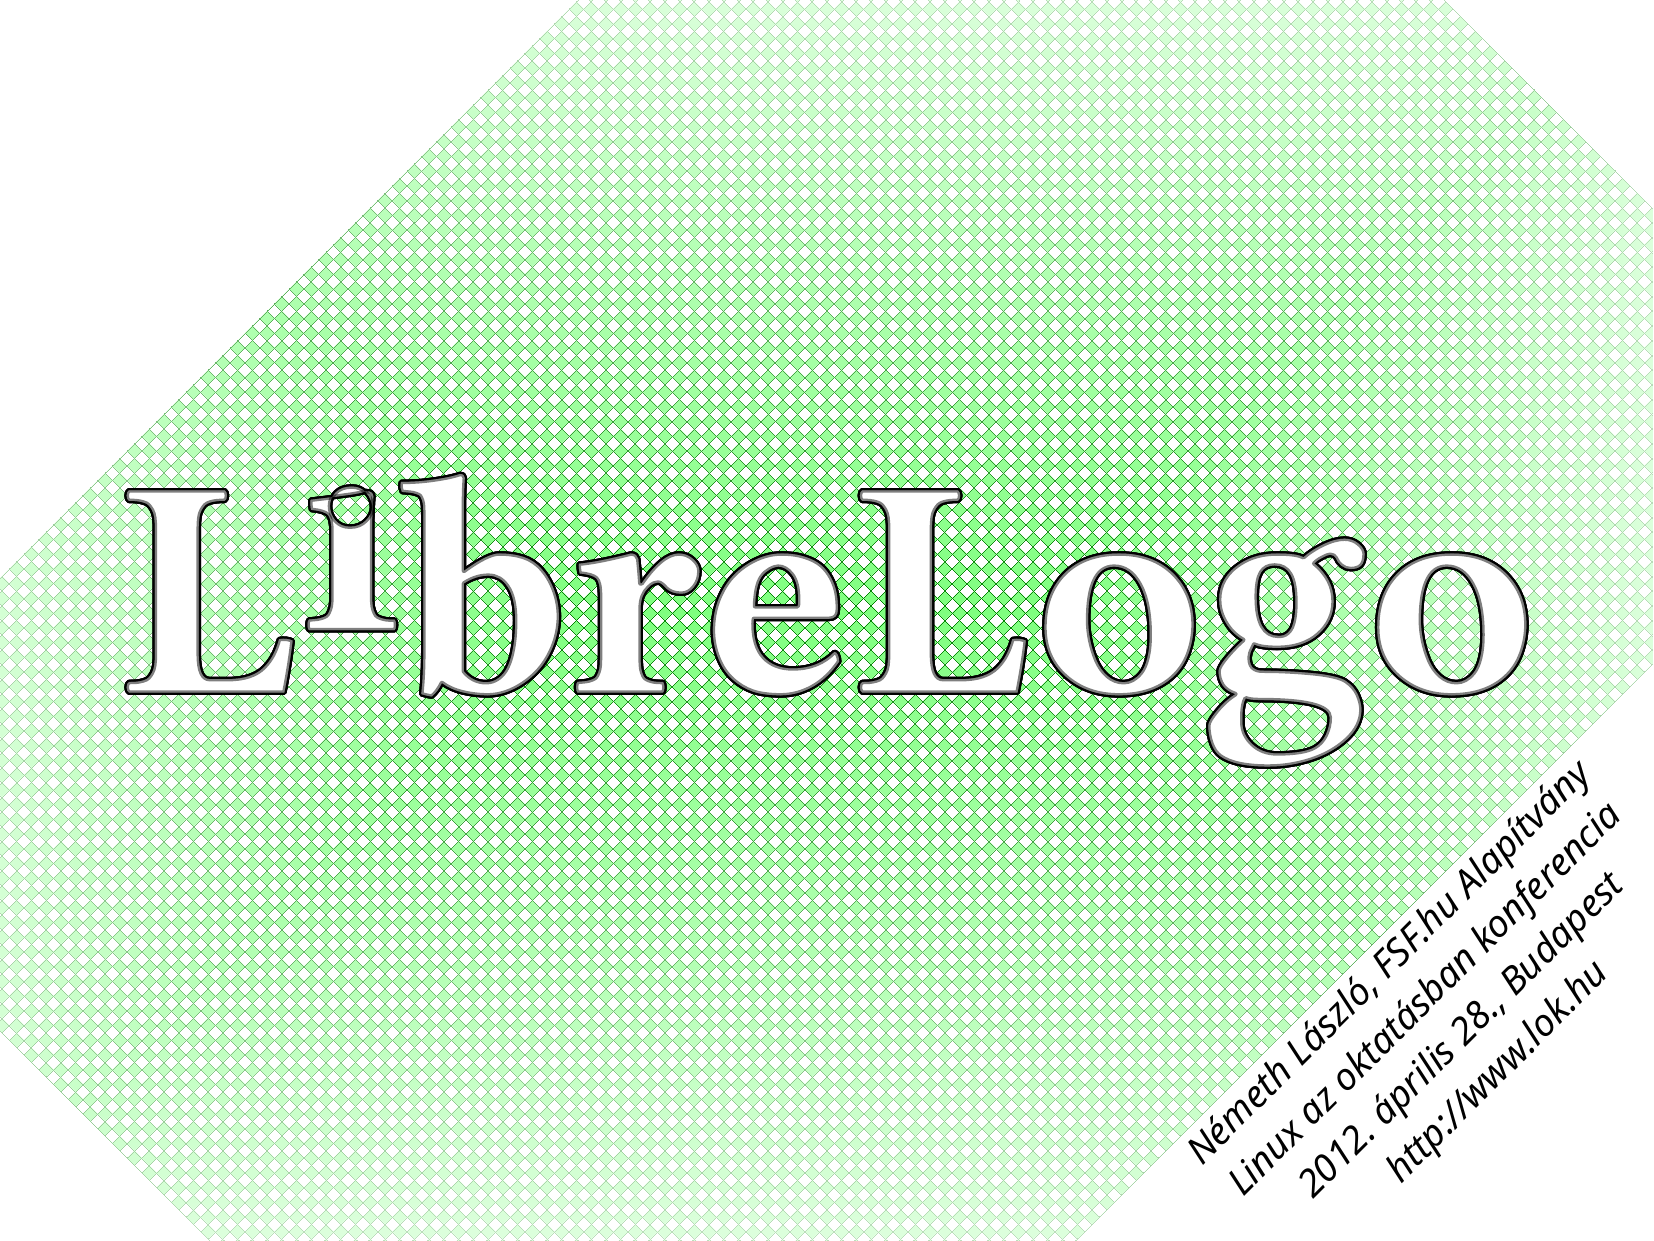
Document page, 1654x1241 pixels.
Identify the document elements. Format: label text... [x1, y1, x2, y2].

text_box [1044, 553, 1194, 696]
text_box [307, 486, 397, 631]
text_box [712, 553, 840, 696]
text_box [859, 490, 1026, 693]
text_box [1208, 538, 1365, 767]
title [0, 0, 1653, 1241]
text_box [576, 553, 700, 693]
title [1347, 935, 1653, 1241]
subtitle Németh László, FSF.hu Alapítvány Linux az oktatásban konferencia 2012. április 28., Budapest http://www.lok.hu [1096, 673, 1653, 1241]
text_box [126, 490, 293, 693]
text_box [400, 473, 559, 697]
text_box [1377, 553, 1527, 696]
